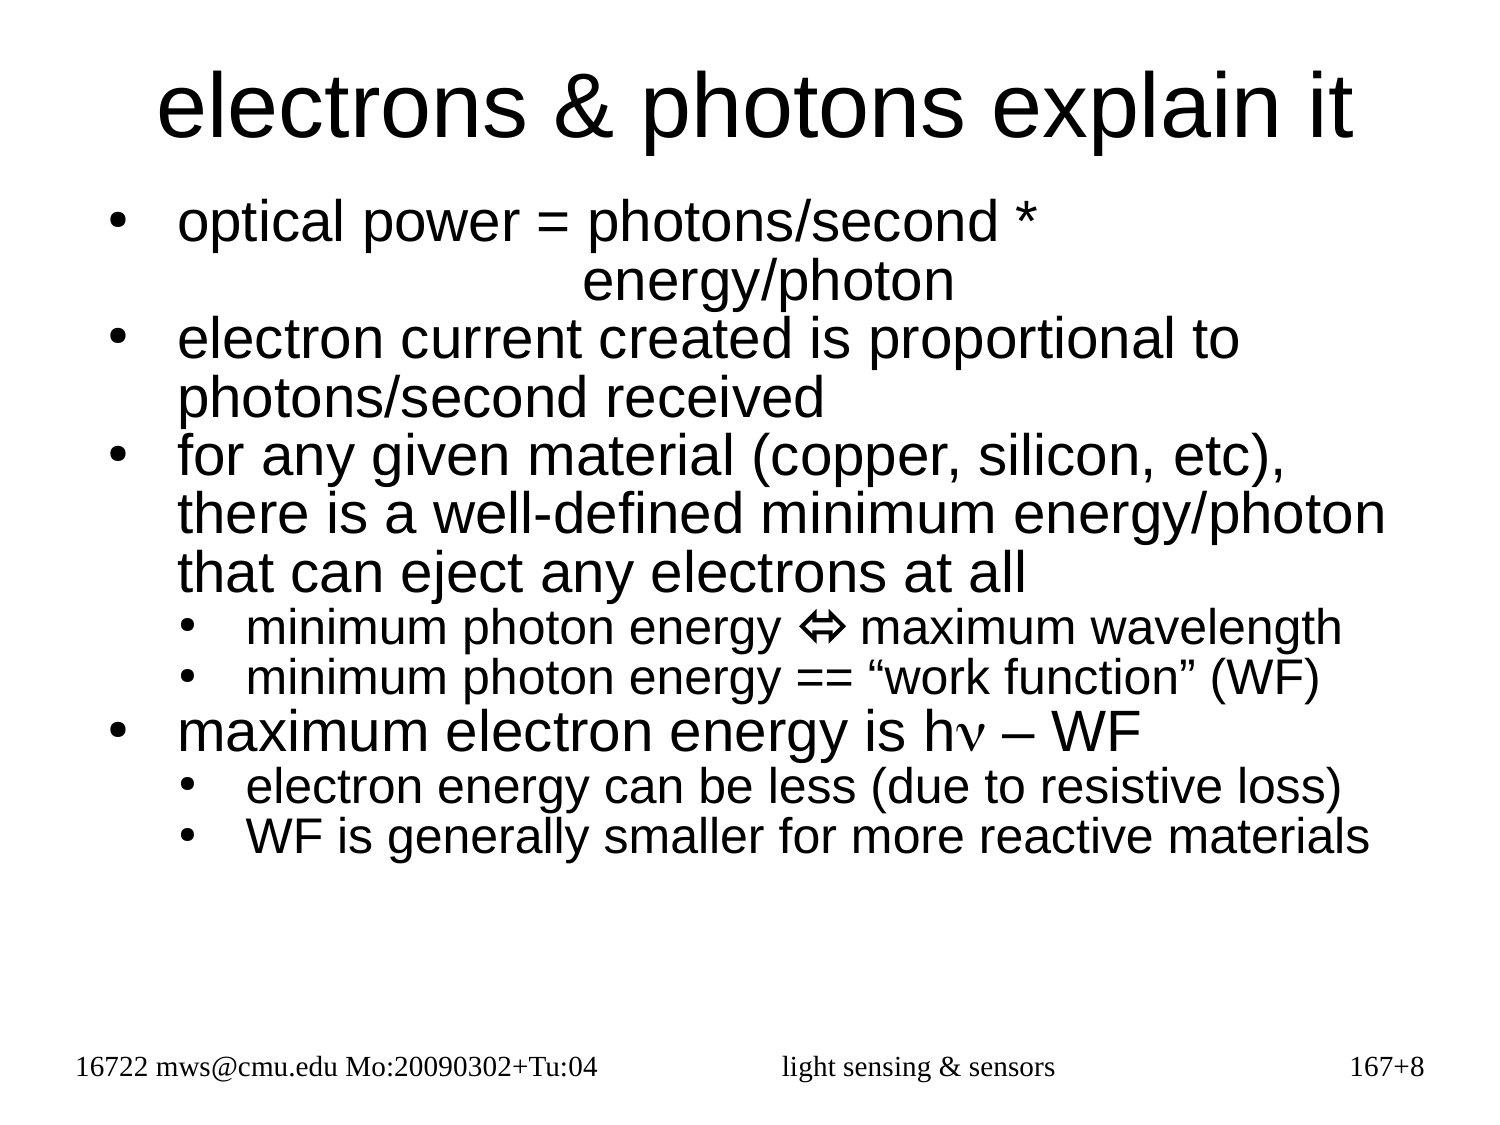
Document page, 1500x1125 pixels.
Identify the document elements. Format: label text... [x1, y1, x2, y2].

title electrons & photons explain it [87, 47, 1426, 166]
list optical power = photons/second * energy/photon electron current created is proportional to photons/second received for any given material (copper, silicon, etc), there is a well-defined minimum energy/photon that can eject any electrons at all minimum photon energy  maximum wavelength minimum photon energy == “work function” (WF) maximum electron energy is h – WF electron energy can be less (due to resistive loss) WF is generally smaller for more reactive materials [75, 187, 1413, 988]
